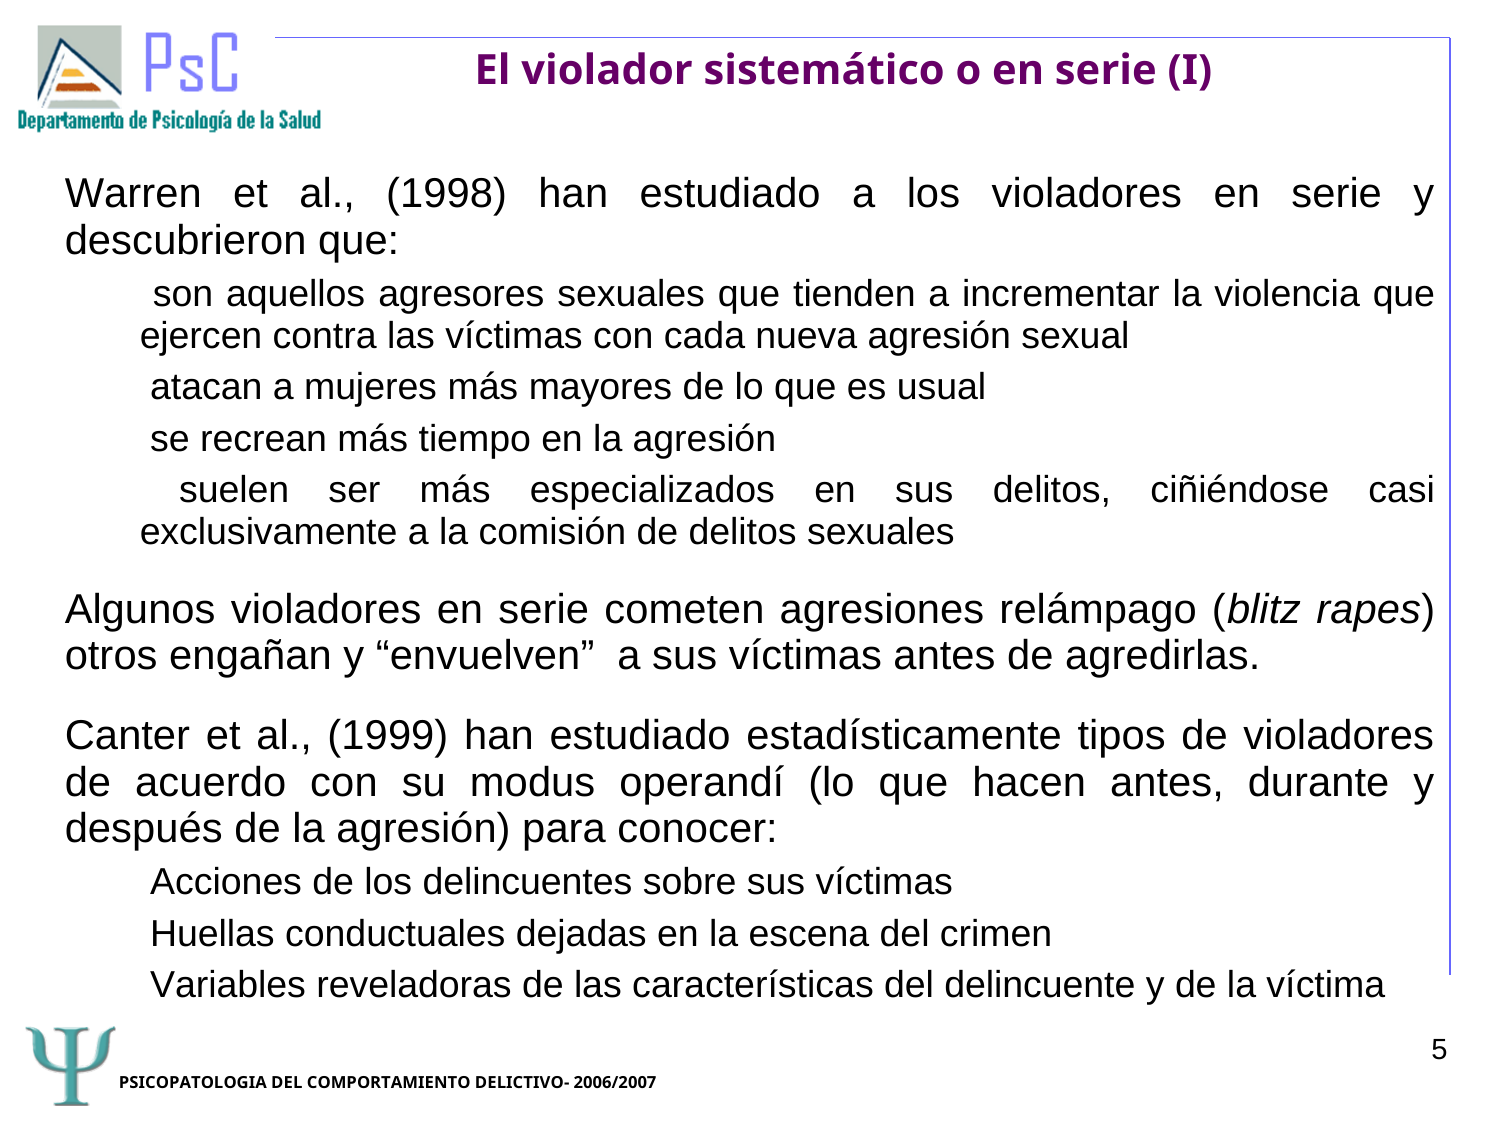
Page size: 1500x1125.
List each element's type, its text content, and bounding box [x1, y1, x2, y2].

picture [0, 0, 330, 138]
title El violador sistemático o en serie (I) [349, 12, 1338, 126]
subtitle Warren et al., (1998) han estudiado a los violadores en serie y descubrieron que: son aquellos agresores sexuales que tienden a incrementar la violencia que ejercen contra las víctimas con cada nueva agresión sexual atacan a mujeres más mayores de lo que es usual se recrean más tiempo en la agresión suelen ser más especializados en sus delitos, ciñiéndose casi exclusivamente a la comisión de delitos sexuales Algunos violadores en serie cometen agresiones relámpago (blitz rapes) otros engañan y “envuelven” a sus víctimas antes de agredirlas. Canter et al., (1999) han estudiado estadísticamente tipos de violadores de acuerdo con su modus operandí (lo que hacen antes, durante y después de la agresión) para conocer: Acciones de los delincuentes sobre sus víctimas Huellas conductuales dejadas en la escena del crimen Variables reveladoras de las características del delincuente y de la víctima [50, 162, 1450, 1125]
picture [24, 1024, 50, 1106]
